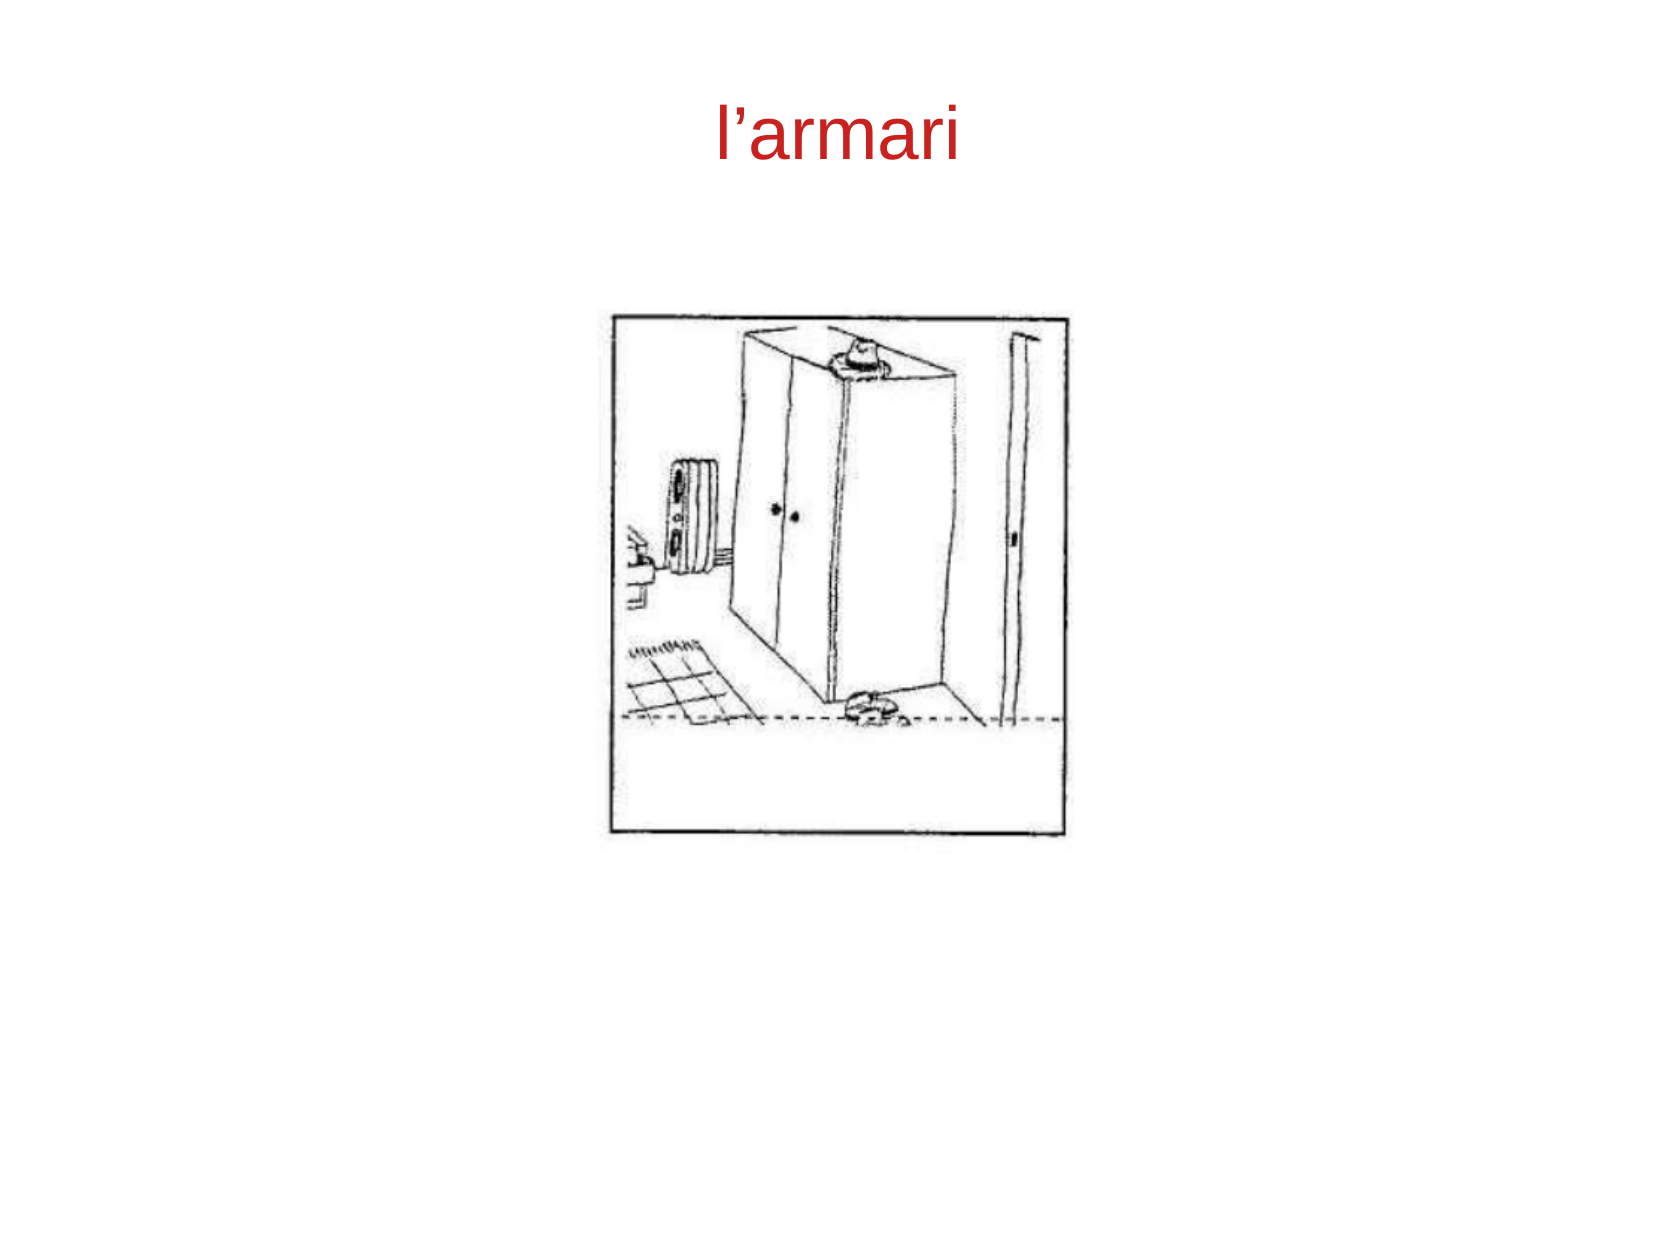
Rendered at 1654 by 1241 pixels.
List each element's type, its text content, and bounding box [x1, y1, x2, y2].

picture [581, 291, 1094, 873]
text_box l’armari [389, 59, 1288, 201]
